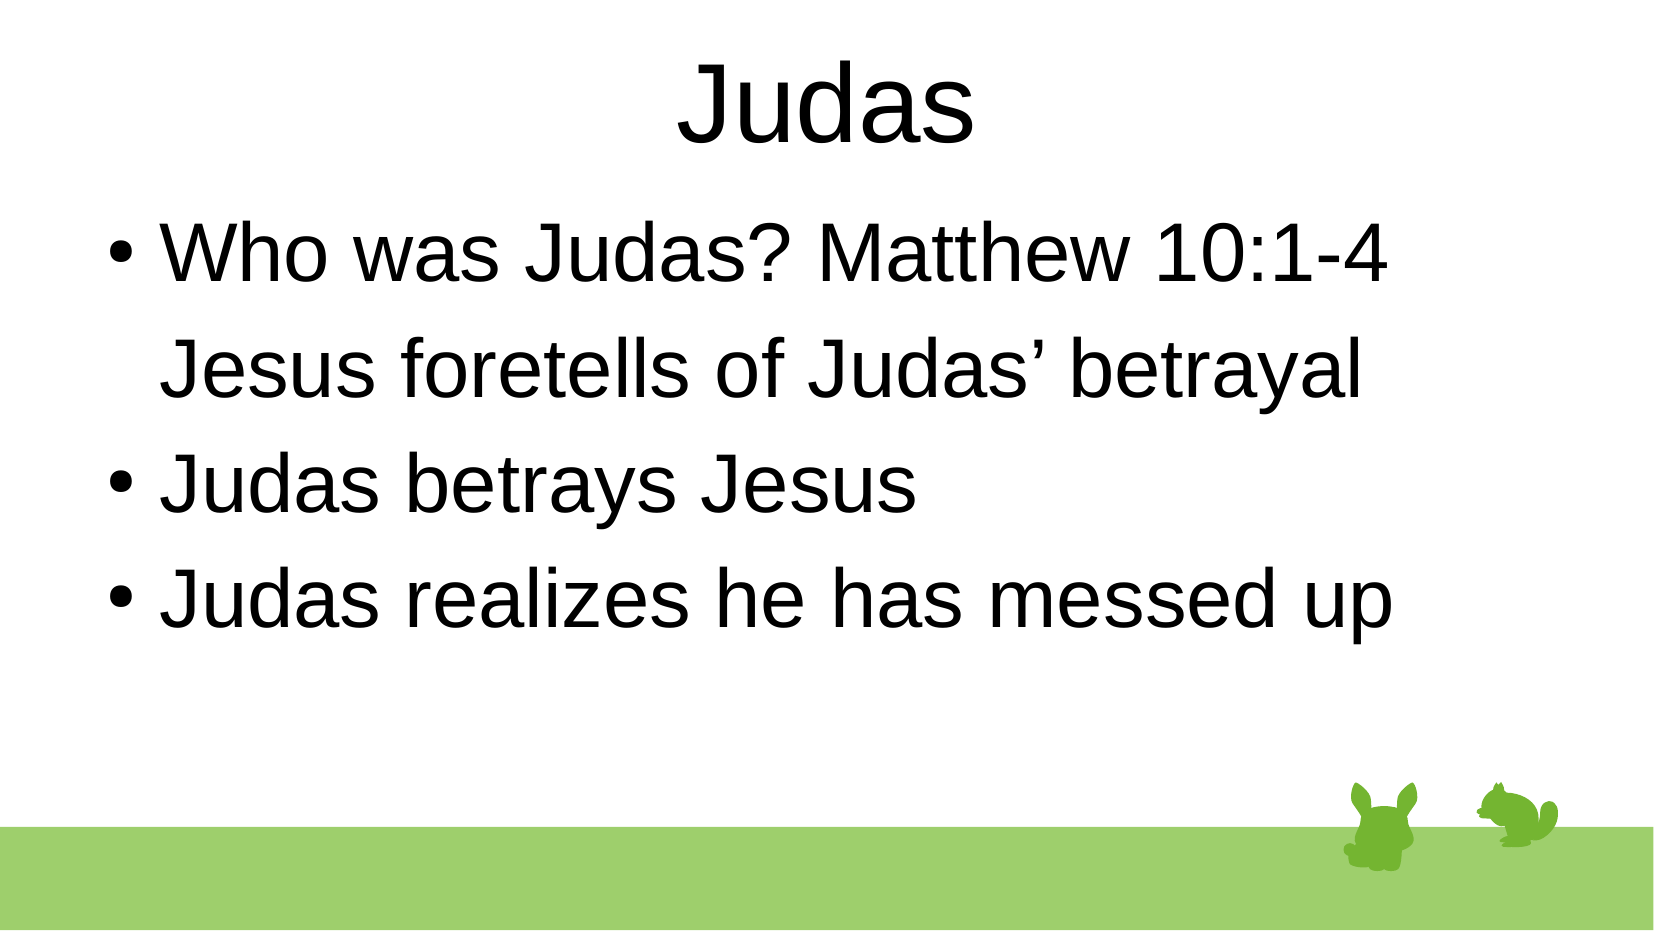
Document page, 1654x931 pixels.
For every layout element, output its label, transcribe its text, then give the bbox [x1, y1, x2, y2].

title Judas [88, 29, 1565, 178]
list Who was Judas? Matthew 10:1-4 Jesus foretells of Judas’ betrayal Judas betrays Jesus Judas realizes he has messed up [88, 206, 1565, 739]
